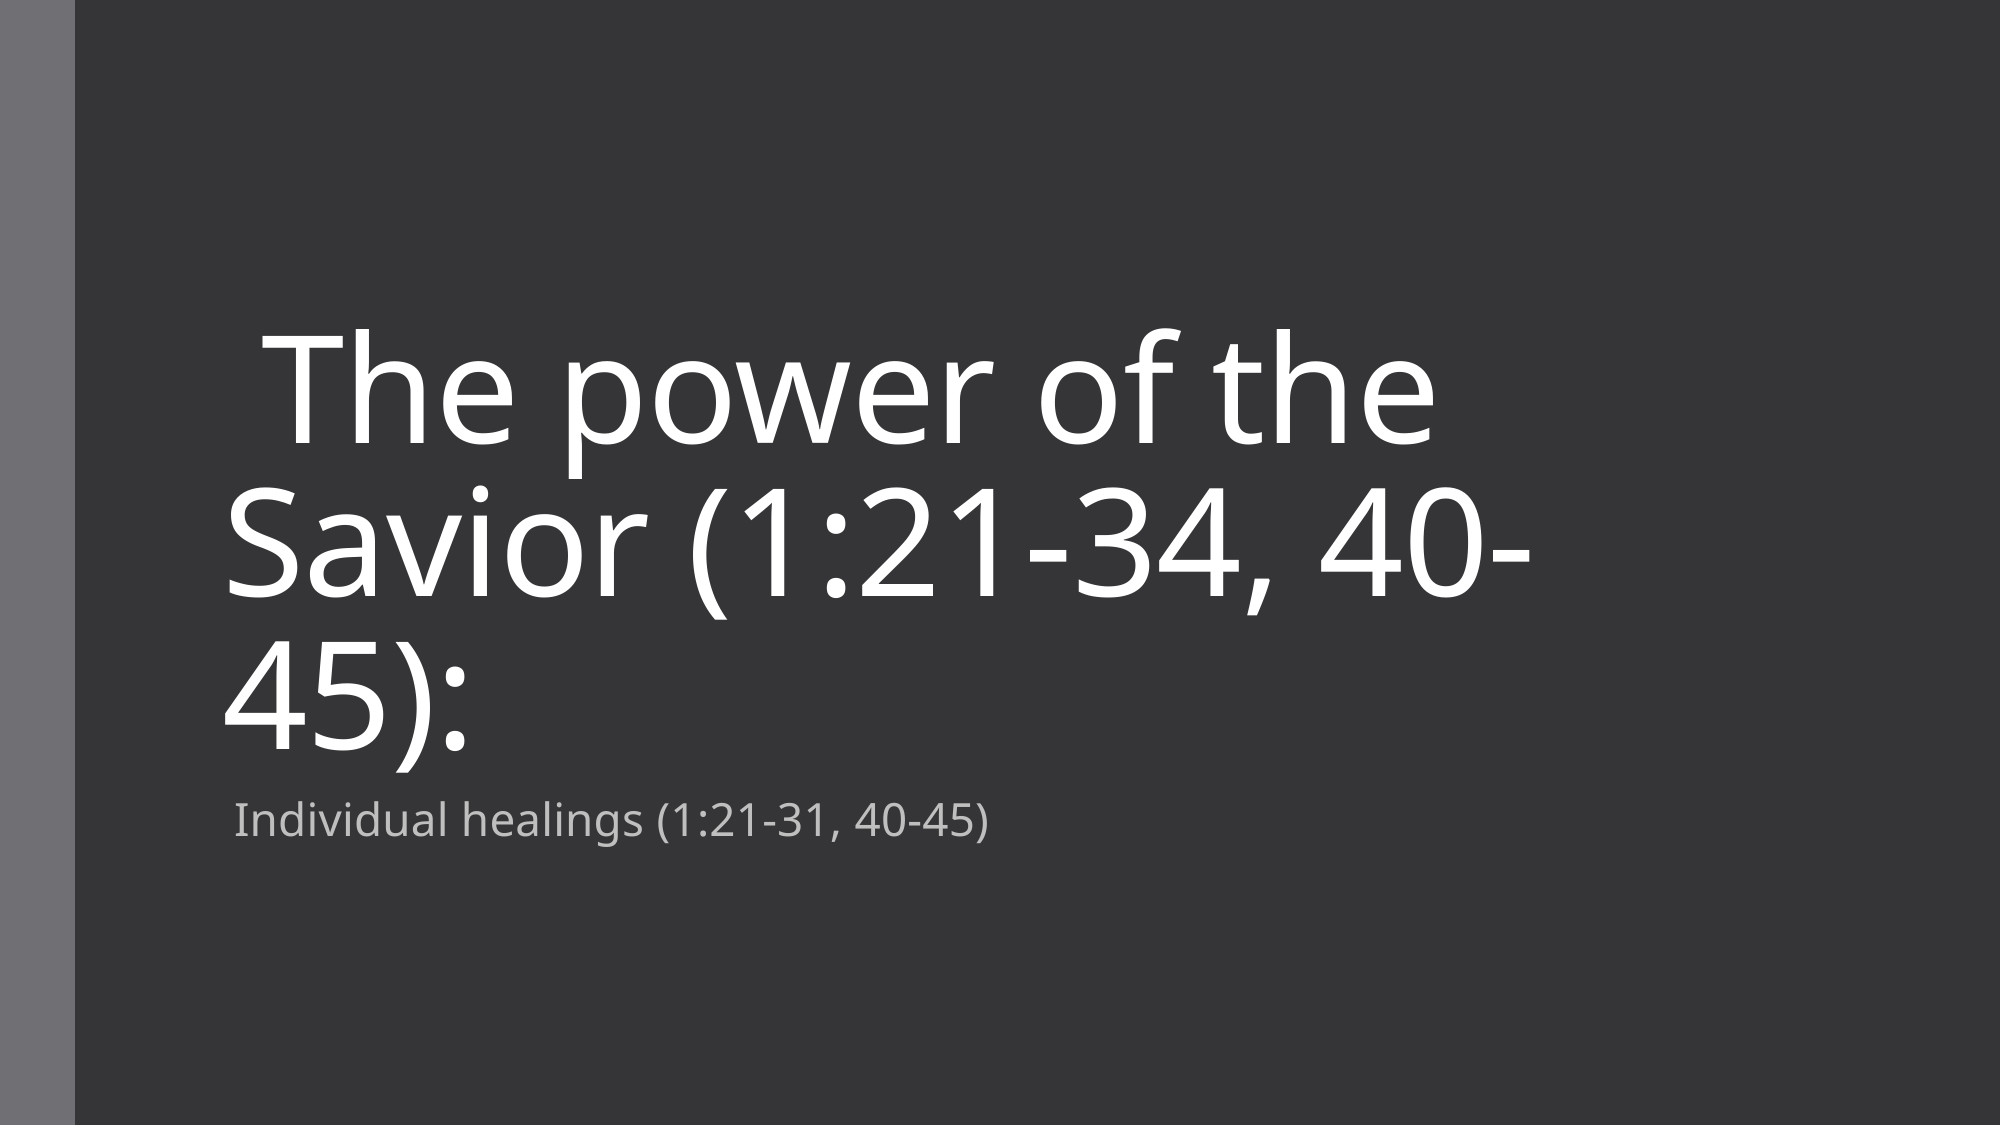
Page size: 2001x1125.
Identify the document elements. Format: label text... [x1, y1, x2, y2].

title The power of the Savior (1:21-34, 40-45): [206, 124, 1752, 787]
subtitle Individual healings (1:21-31, 40-45) [206, 787, 1752, 1066]
